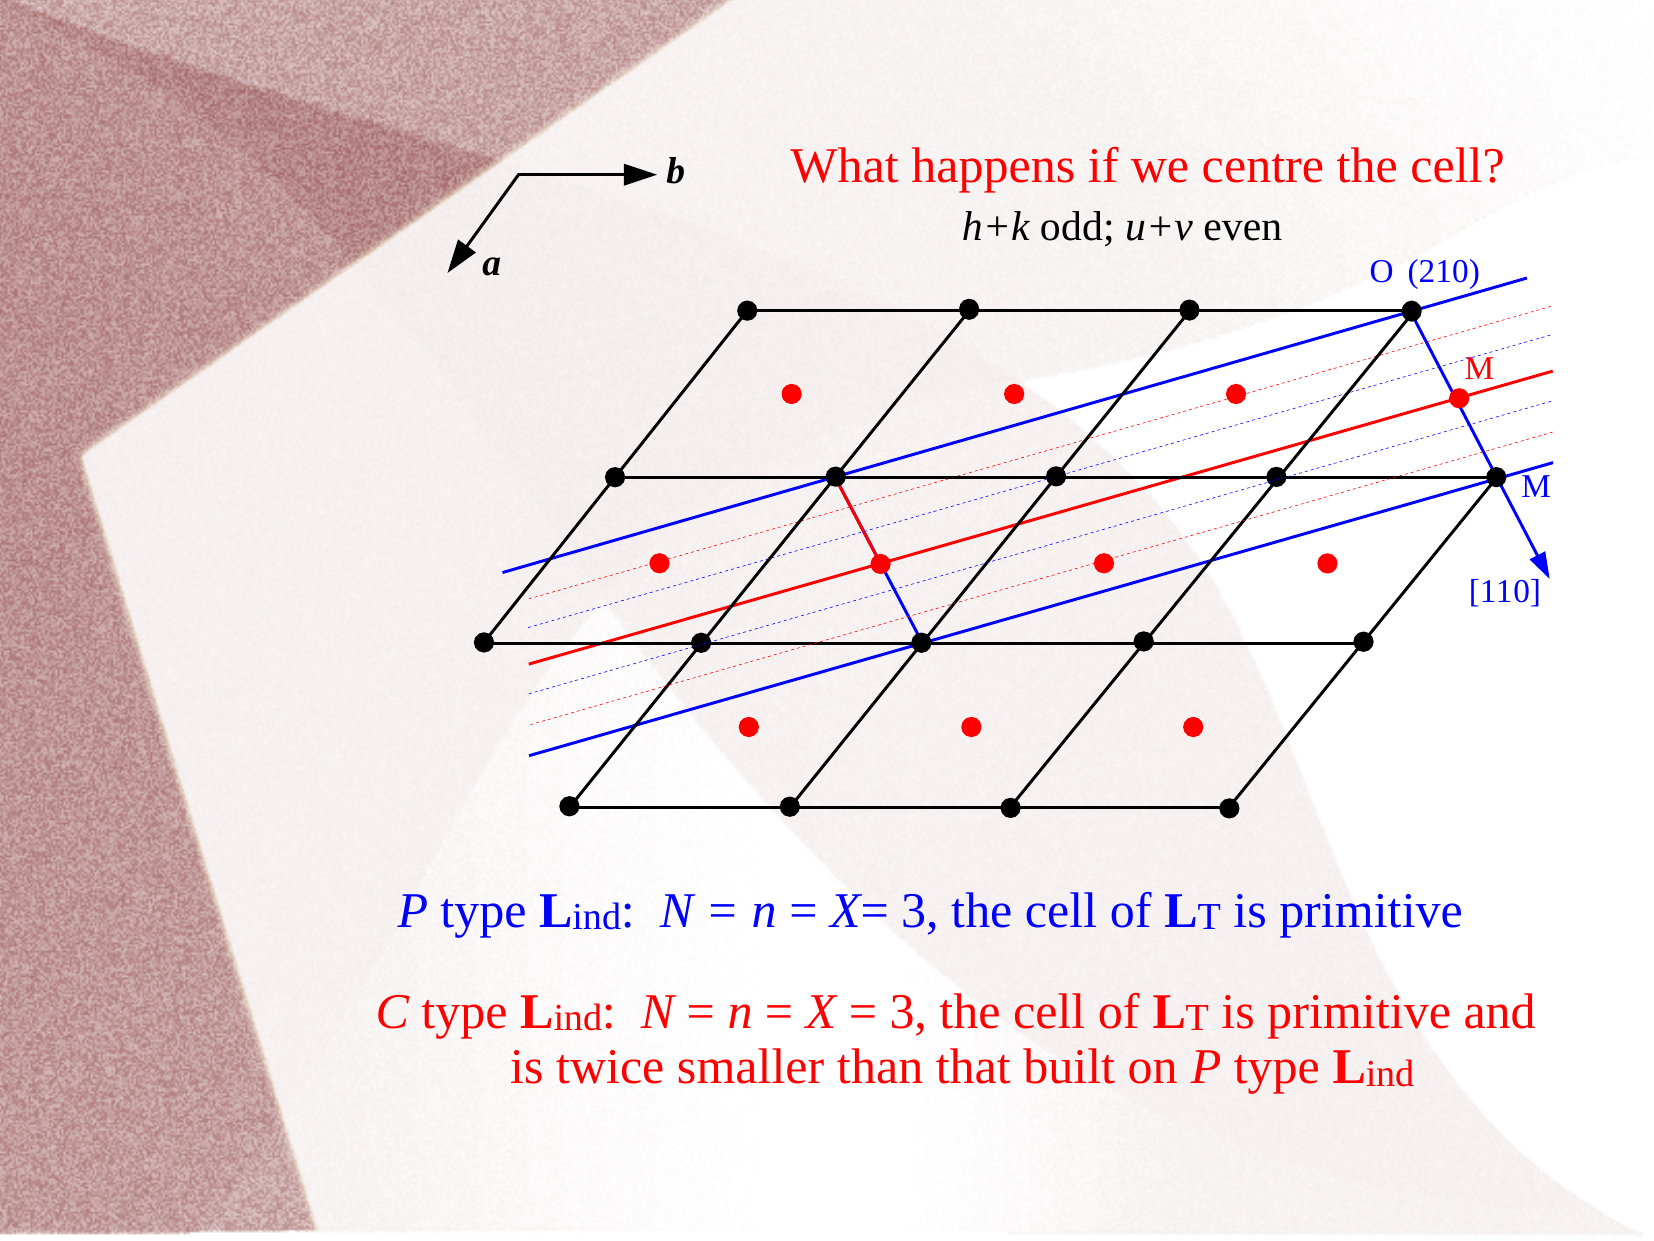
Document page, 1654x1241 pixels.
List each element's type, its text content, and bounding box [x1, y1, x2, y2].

text_box M [1464, 349, 1495, 388]
picture [0, 0, 1654, 1241]
text_box [919, 645, 930, 652]
text_box [1005, 385, 1023, 403]
text_box [650, 554, 669, 572]
text_box [1227, 385, 1245, 403]
text_box P type Lind: N = n = X= 3, the cell of LT is primitive [395, 881, 1465, 952]
text_box [912, 634, 925, 642]
text_box [606, 468, 618, 482]
text_box [1221, 799, 1232, 806]
text_box [827, 468, 839, 476]
text_box [782, 385, 801, 403]
text_box [1450, 389, 1468, 407]
text_box O [1369, 252, 1400, 291]
text_box C type Lind: N = n = X = 3, the cell of LT is primitive and is twice smaller than that built on P type Lind [374, 982, 1550, 1119]
text_box [475, 633, 492, 652]
text_box [1318, 554, 1337, 573]
text_box [1220, 803, 1239, 818]
text_box [1047, 467, 1060, 476]
text_box [967, 312, 978, 319]
text_box [1275, 479, 1285, 486]
text_box [960, 300, 978, 309]
text_box [871, 555, 890, 573]
text_box [1053, 479, 1065, 486]
text_box M [1521, 467, 1551, 506]
text_box [1487, 468, 1505, 486]
text_box [110] [1468, 572, 1542, 611]
text_box [692, 634, 705, 642]
text_box [611, 479, 624, 486]
text_box [1186, 312, 1198, 320]
text_box b [666, 149, 686, 192]
text_box [1135, 632, 1149, 642]
text_box [962, 718, 981, 736]
text_box h+k odd; u+v even [961, 202, 1283, 250]
text_box [560, 797, 578, 815]
text_box [781, 809, 798, 816]
text_box [1095, 554, 1113, 572]
text_box [832, 479, 844, 486]
text_box (210) [1407, 252, 1481, 291]
text_box [1354, 633, 1367, 642]
text_box [1002, 809, 1019, 817]
text_box [1268, 468, 1282, 476]
text_box [781, 798, 794, 806]
text_box What happens if we centre the cell? [790, 138, 1505, 195]
text_box [738, 302, 756, 316]
text_box a [482, 241, 502, 284]
text_box [1360, 637, 1373, 651]
text_box [1002, 799, 1014, 806]
text_box [740, 718, 758, 736]
text_box [1181, 300, 1198, 309]
text_box [1184, 718, 1202, 736]
text_box [699, 645, 710, 652]
text_box [1402, 302, 1421, 321]
text_box [744, 312, 756, 320]
text_box [1141, 645, 1152, 651]
